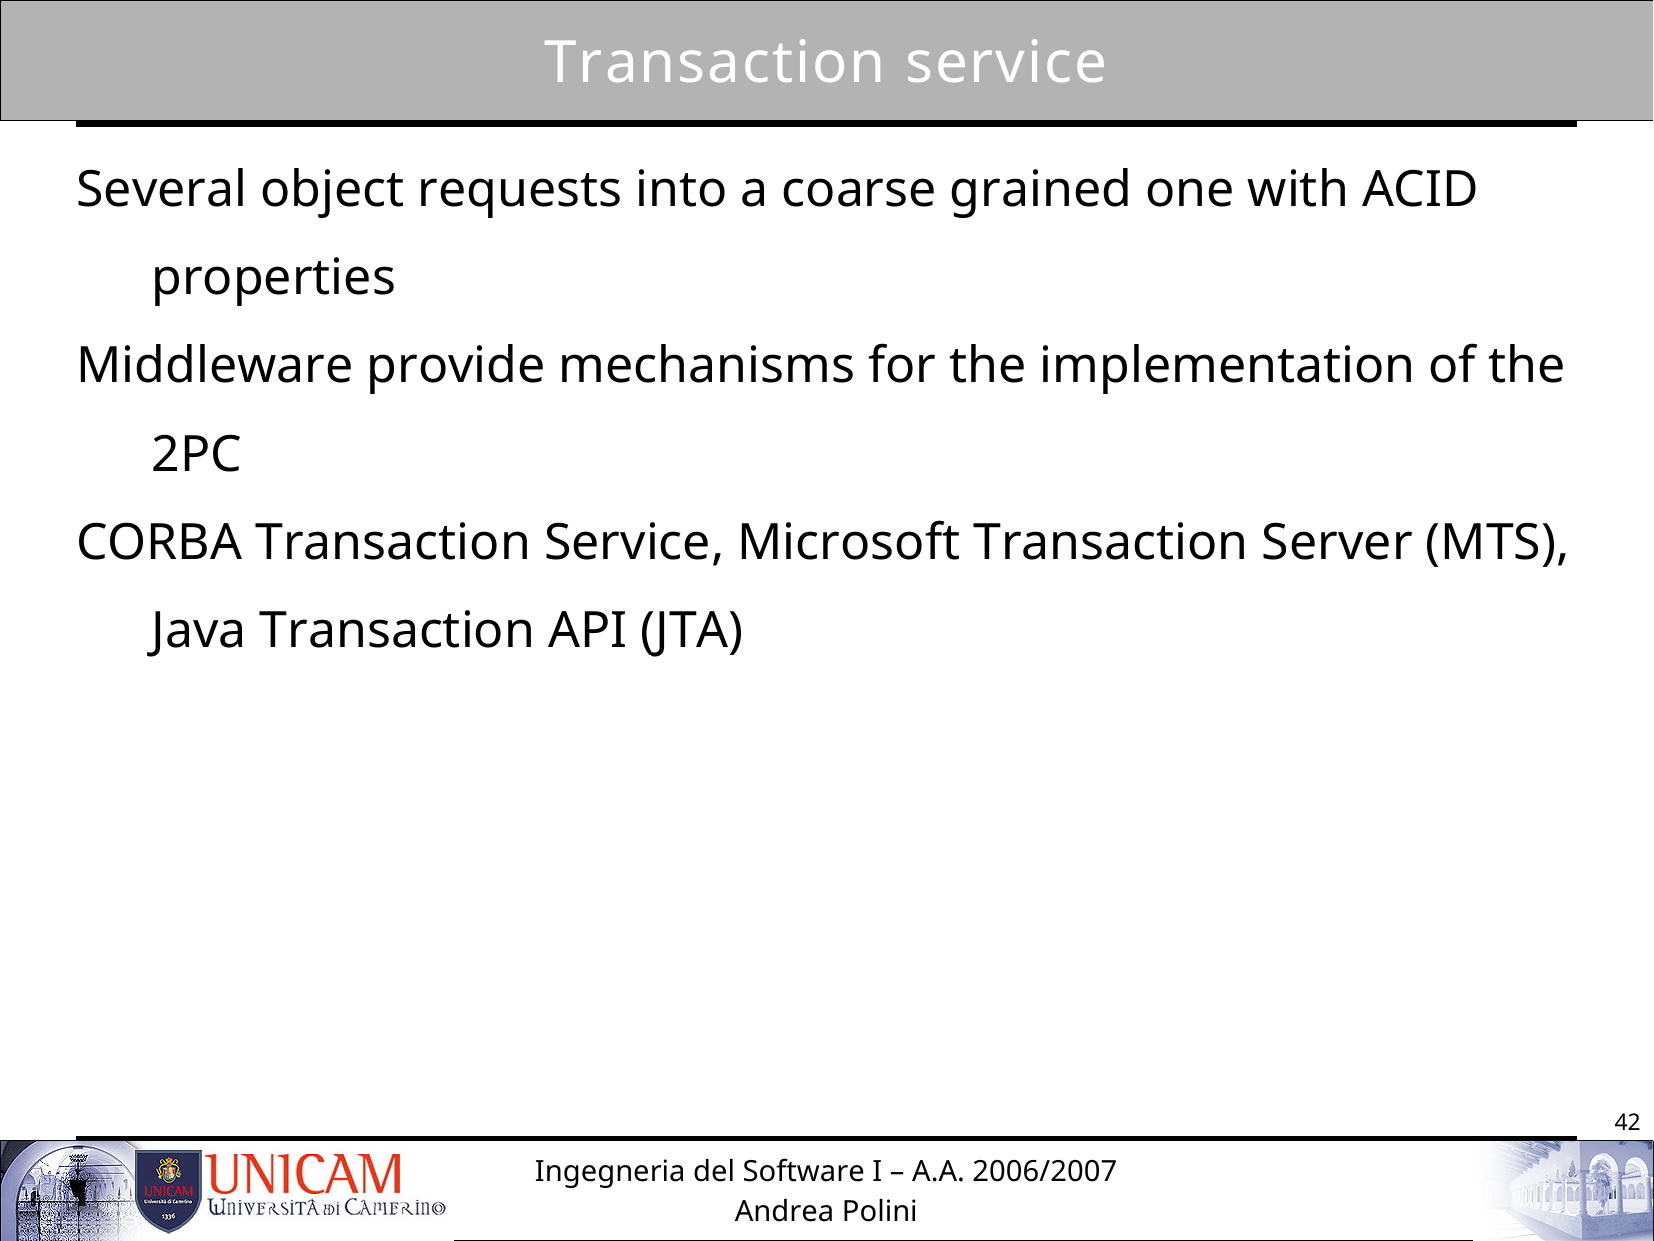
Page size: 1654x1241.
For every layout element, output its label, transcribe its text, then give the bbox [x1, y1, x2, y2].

list Several object requests into a coarse grained one with ACID properties Middleware provide mechanisms for the implementation of the 2PC CORBA Transaction Service, Microsoft Transaction Server (MTS), Java Transaction API (JTA) [76, 152, 1577, 671]
picture [0, 1141, 454, 1241]
picture [1473, 1141, 1654, 1241]
title Transaction service [0, 0, 1653, 121]
